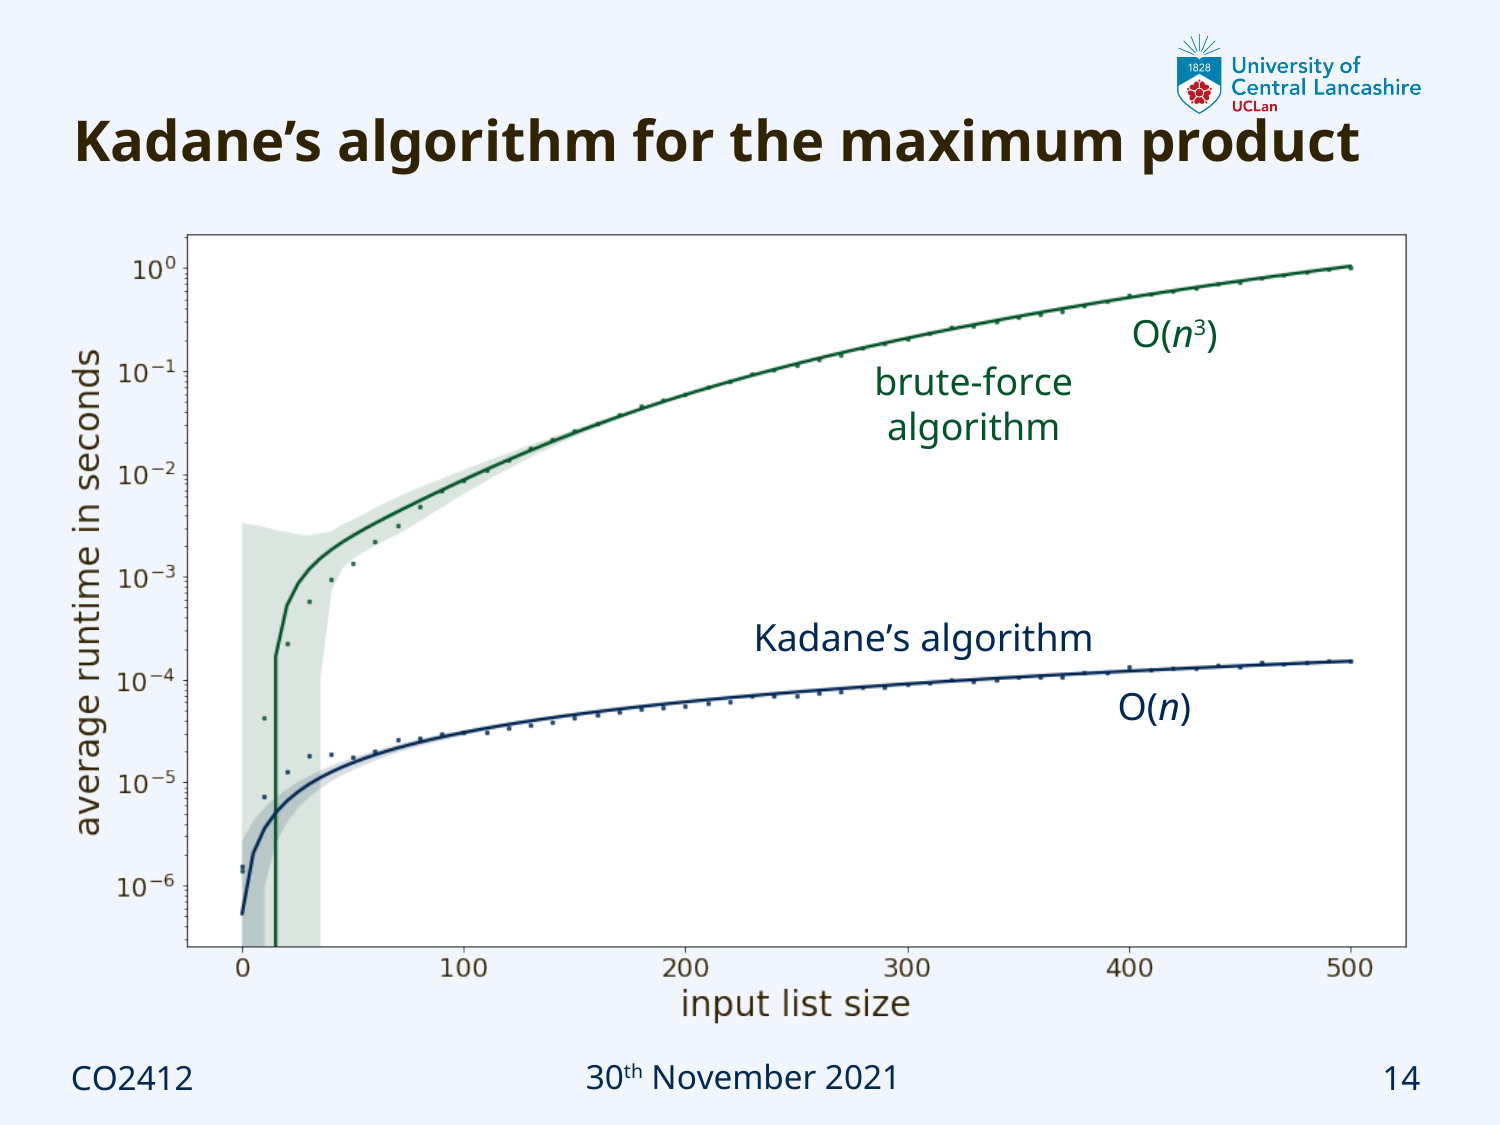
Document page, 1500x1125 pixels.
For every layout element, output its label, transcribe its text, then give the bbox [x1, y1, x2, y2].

text_box O(n3) [951, 302, 1398, 363]
text_box O(n) [931, 675, 1378, 736]
title Kadane’s algorithm for the maximum product [58, 54, 1500, 224]
picture [63, 224, 1416, 1034]
text_box Kadane’s algorithm [700, 606, 1147, 667]
text_box brute-force algorithm [849, 350, 1099, 455]
picture [1177, 34, 1421, 54]
